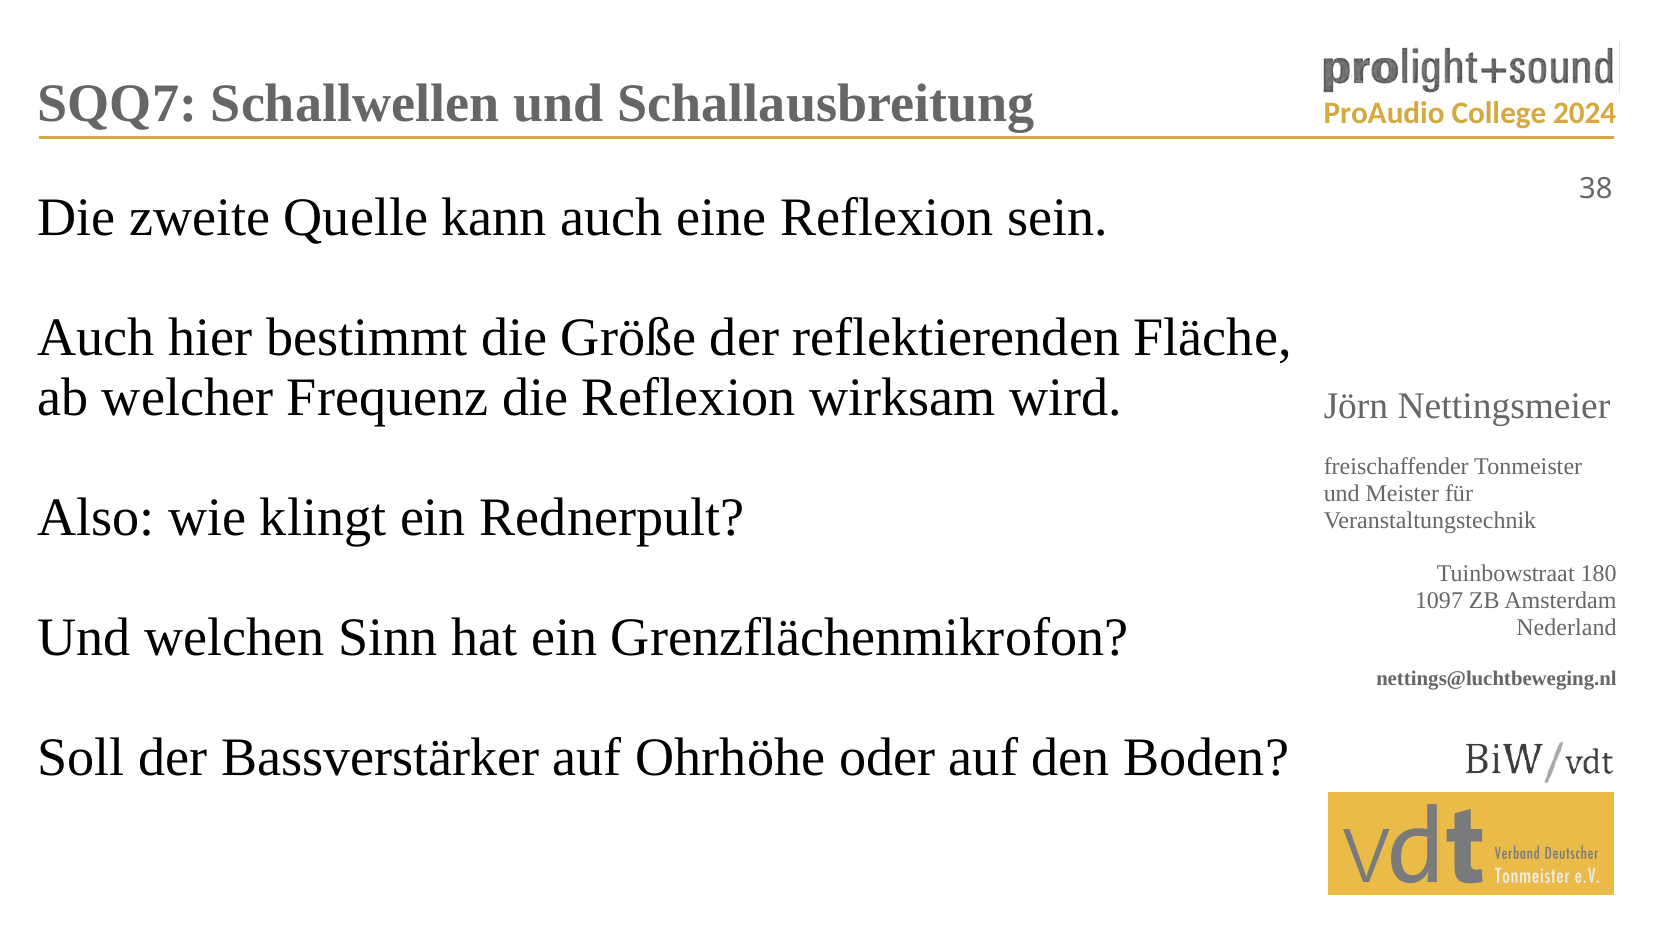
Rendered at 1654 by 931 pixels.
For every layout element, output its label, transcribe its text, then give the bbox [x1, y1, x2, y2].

list Die zweite Quelle kann auch eine Reflexion sein. Auch hier bestimmt die Größe der reflektierenden Fläche, ab welcher Frequenz die Reflexion wirksam wird. Also: wie klingt ein Rednerpult? Und welchen Sinn hat ein Grenzflächenmikrofon? Soll der Bassverstärker auf Ohrhöhe oder auf den Boden? [37, 187, 1313, 913]
picture [1318, 42, 1620, 93]
list Die zweite Quelle kann auch eine Reflexion sein. [1462, 738, 1619, 784]
title SQQ7: Schallwellen und Schallausbreitung [37, 43, 1275, 164]
